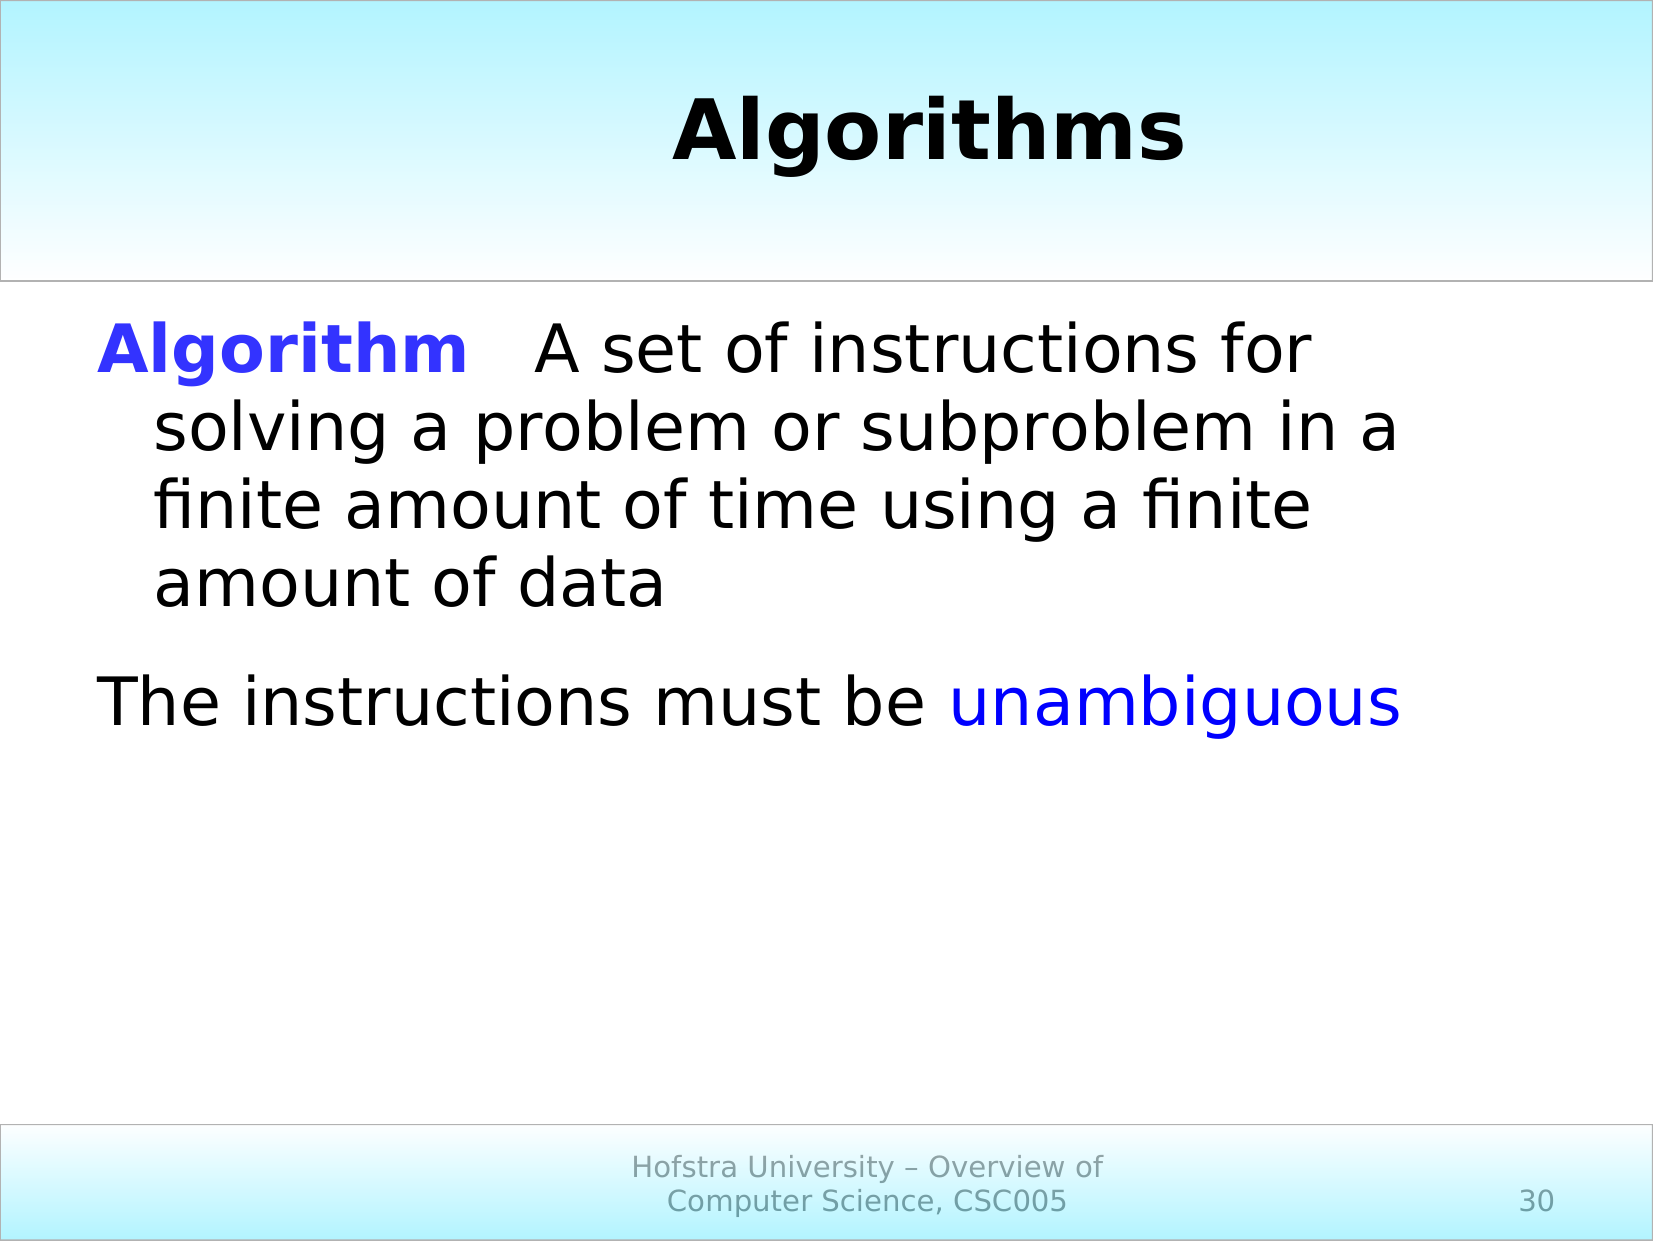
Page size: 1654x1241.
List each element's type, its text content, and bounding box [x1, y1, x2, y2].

list Algorithm A set of instructions for solving a problem or subproblem in a finite amount of time using a finite amount of data The instructions must be unambiguous [82, 303, 1571, 1131]
title Algorithms [247, 27, 1612, 235]
